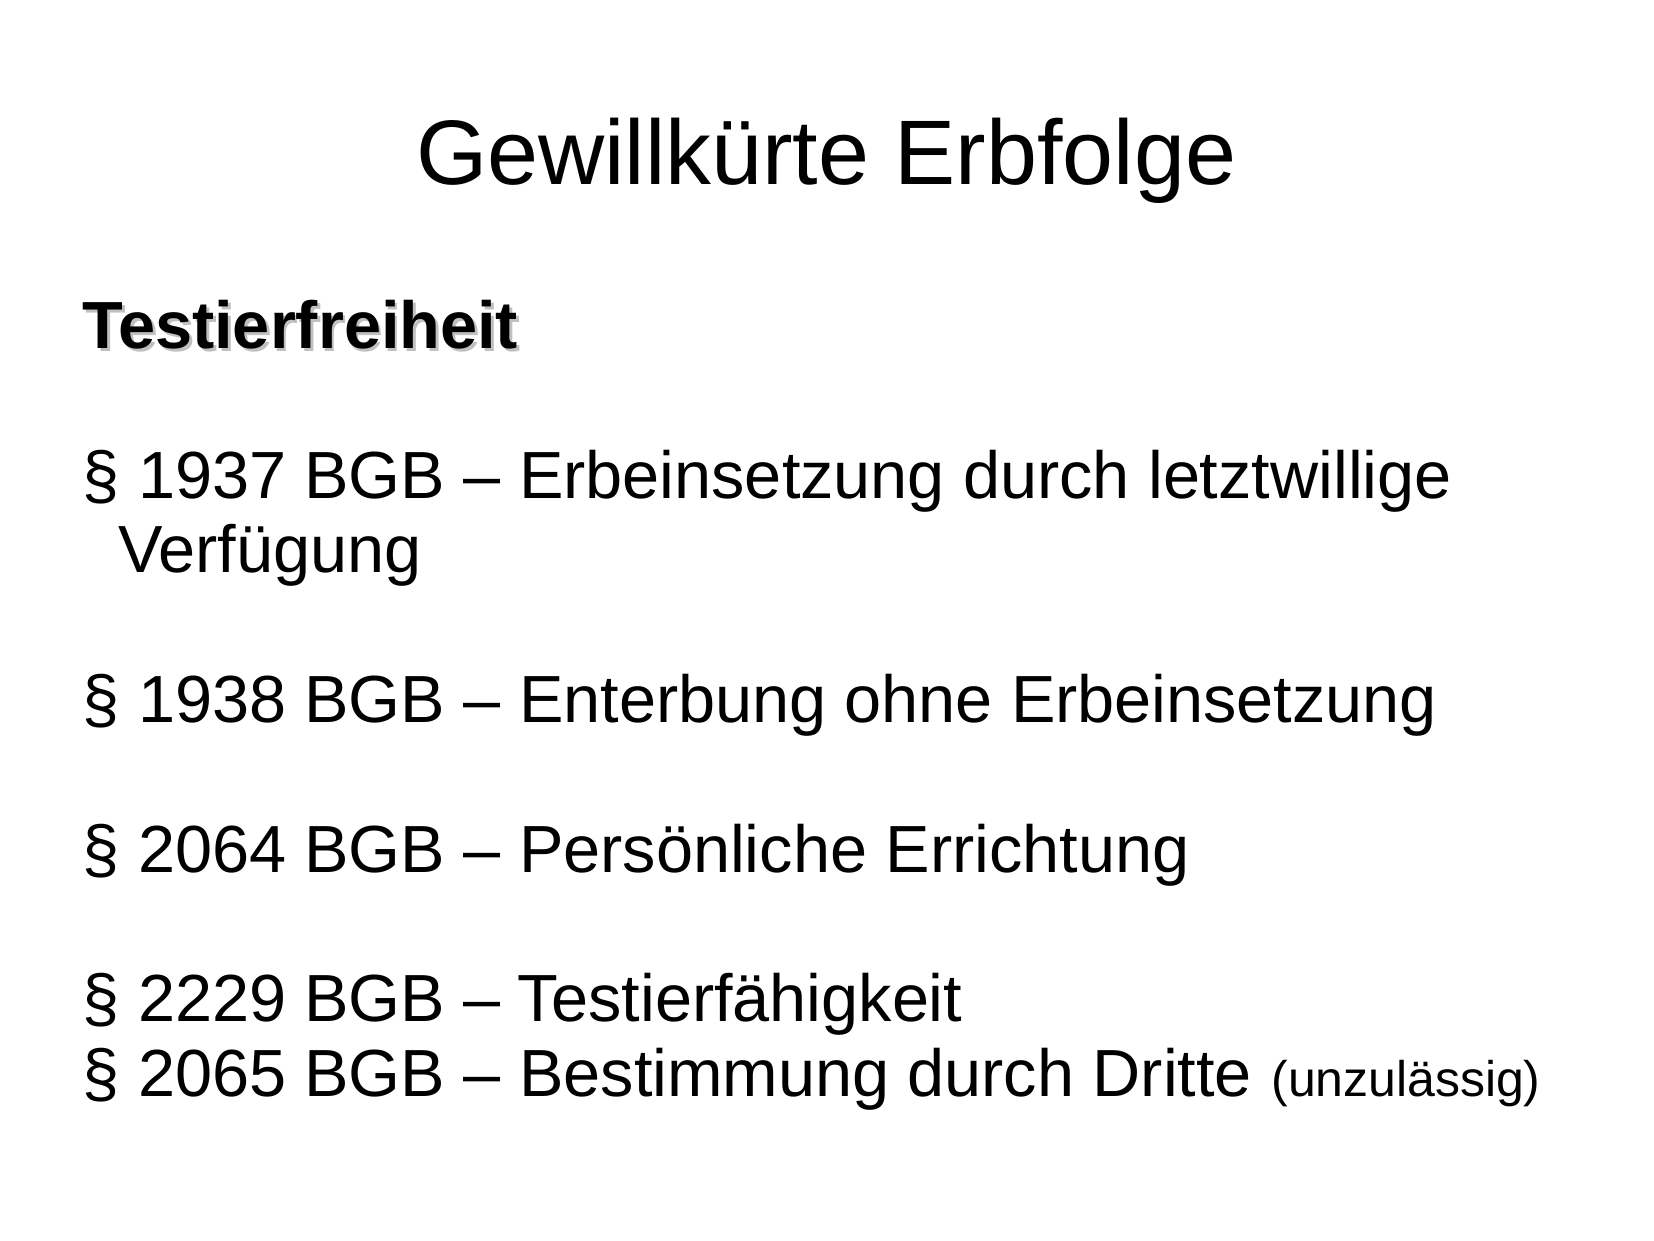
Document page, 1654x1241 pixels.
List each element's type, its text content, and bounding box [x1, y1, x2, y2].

subtitle Testierfreiheit § 1937 BGB – Erbeinsetzung durch letztwillige Verfügung § 1938 BGB – Enterbung ohne Erbeinsetzung § 2064 BGB – Persönliche Errichtung § 2229 BGB – Testierfähigkeit § 2065 BGB – Bestimmung durch Dritte (unzulässig) [82, 288, 1571, 1111]
title Gewillkürte Erbfolge [82, 56, 1571, 250]
